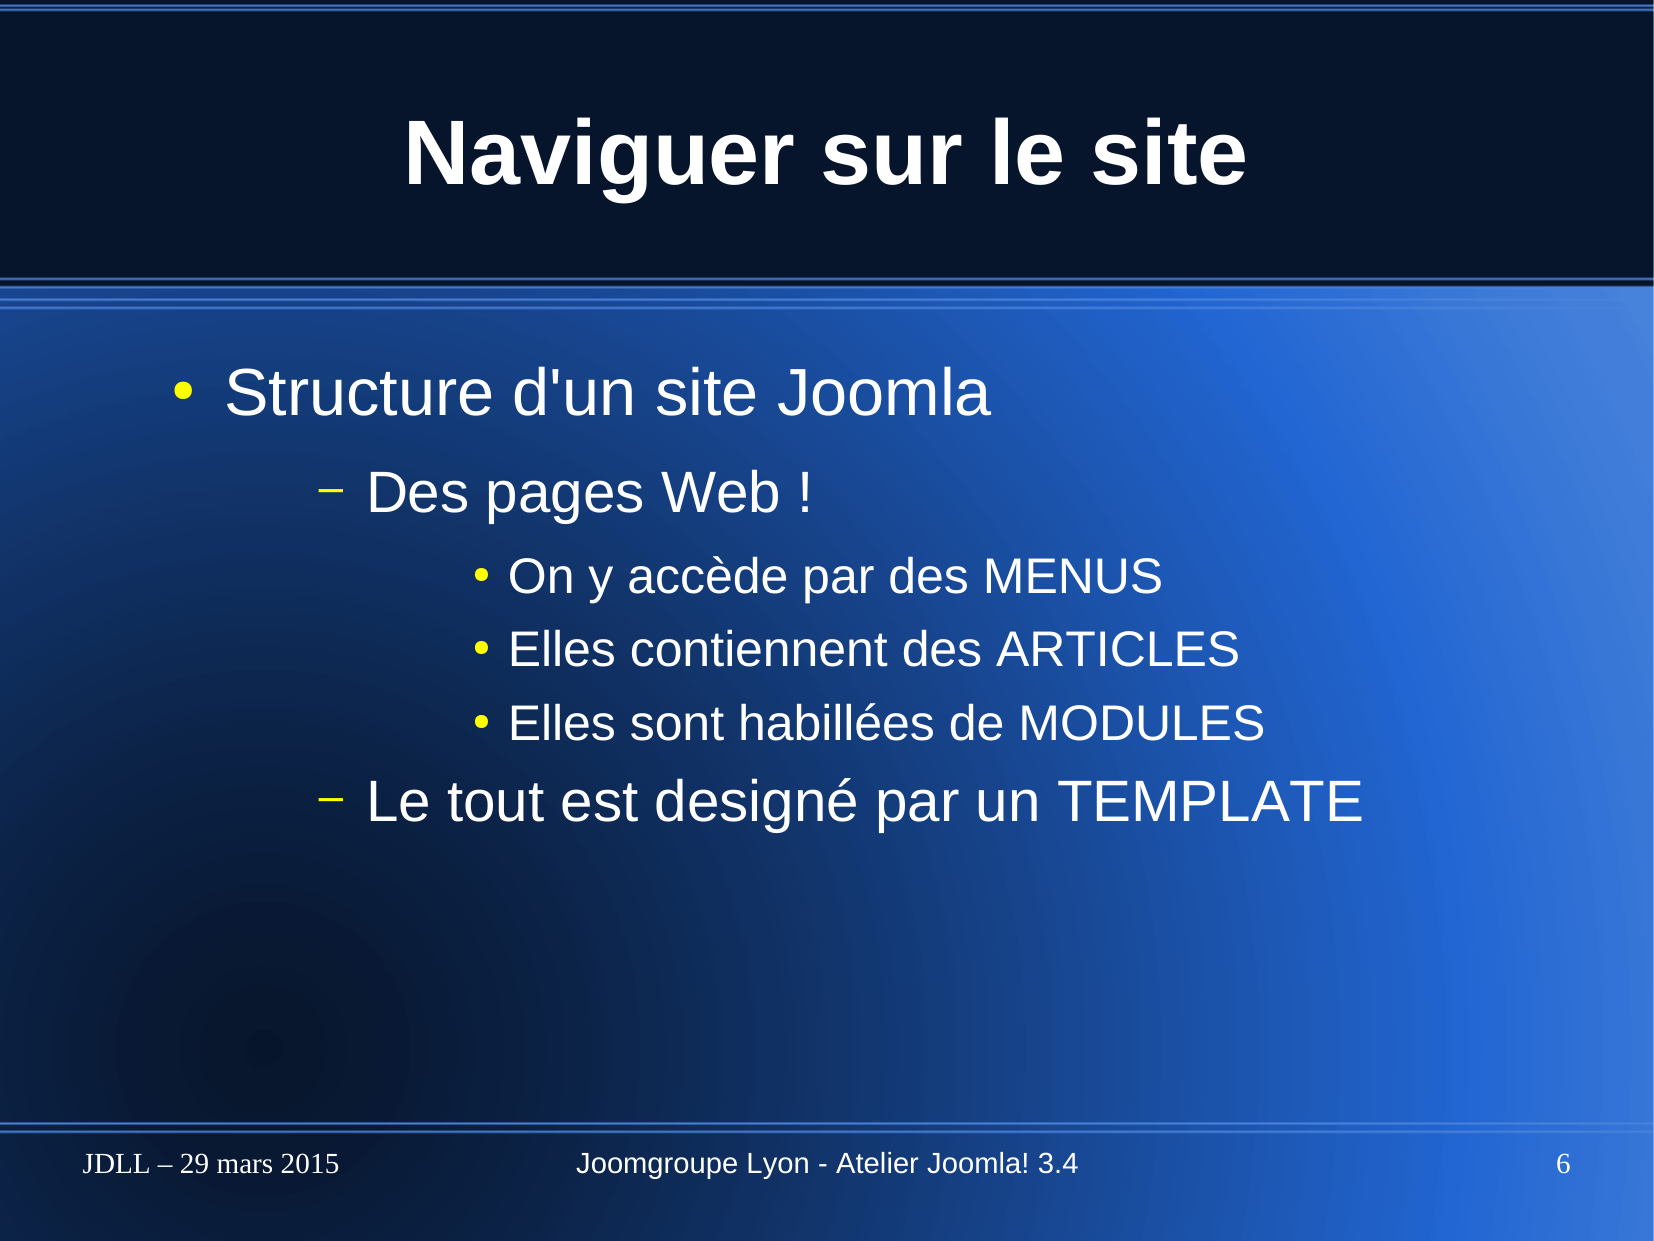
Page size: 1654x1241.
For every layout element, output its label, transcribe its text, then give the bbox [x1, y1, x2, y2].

list Structure d'un site Joomla Des pages Web ! On y accède par des MENUS Elles contiennent des ARTICLES Elles sont habillées de MODULES Le tout est designé par un TEMPLATE [82, 355, 1571, 1174]
picture [0, 0, 1654, 1241]
title Naviguer sur le site [82, 49, 1571, 257]
